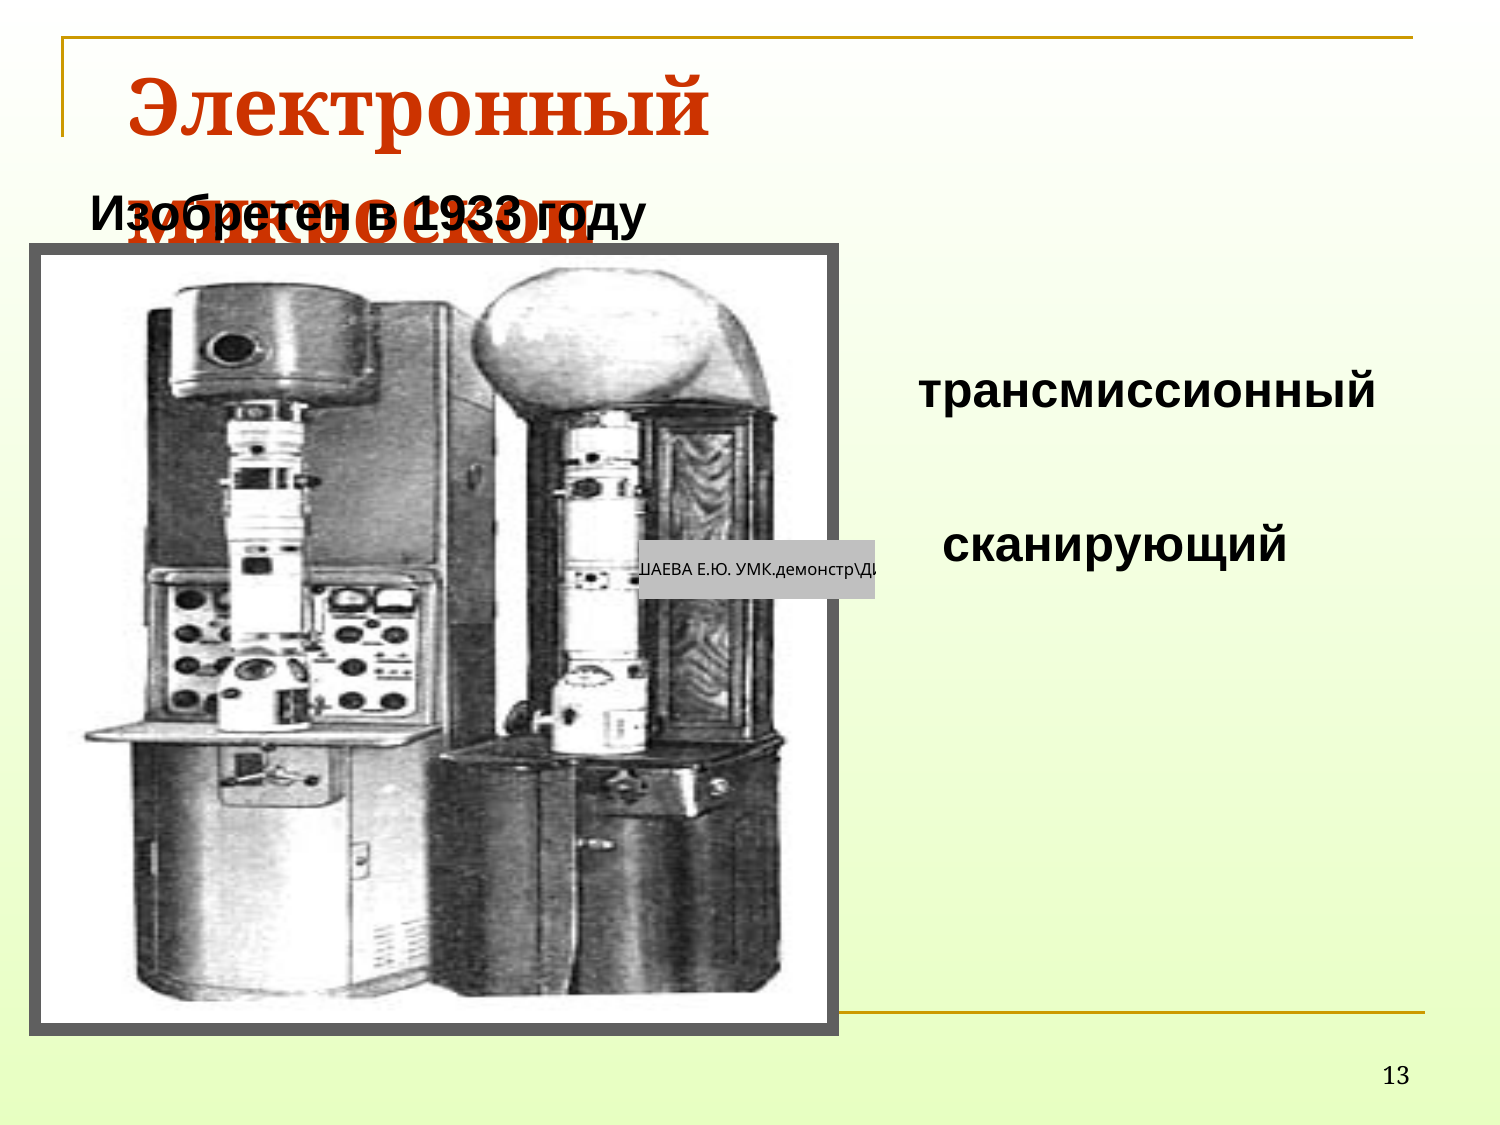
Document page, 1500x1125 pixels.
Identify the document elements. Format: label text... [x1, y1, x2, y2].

text_box сканирующий [927, 503, 1304, 579]
title Электронный микроскоп [112, 42, 1058, 236]
text_box трансмиссионный [902, 349, 1392, 426]
picture [41, 255, 827, 1024]
text_box Изобретен в 1933 году [74, 172, 662, 243]
